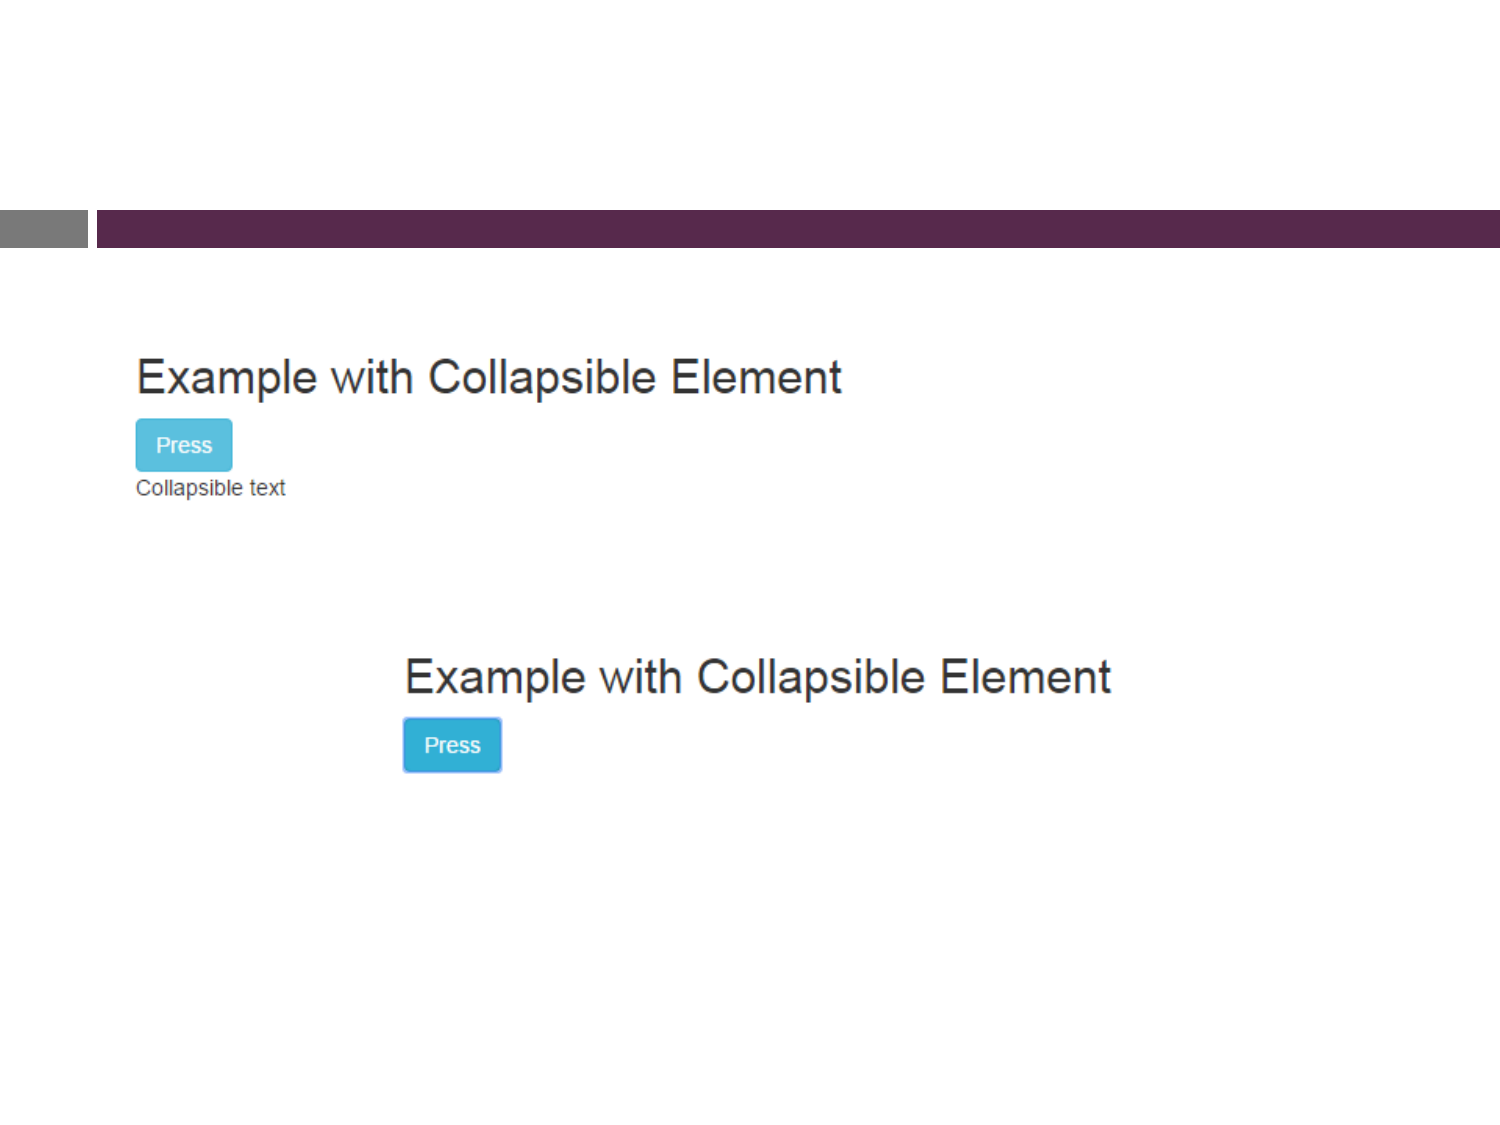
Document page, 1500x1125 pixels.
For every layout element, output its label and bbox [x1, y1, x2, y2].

picture [387, 624, 1143, 829]
picture [125, 337, 883, 557]
